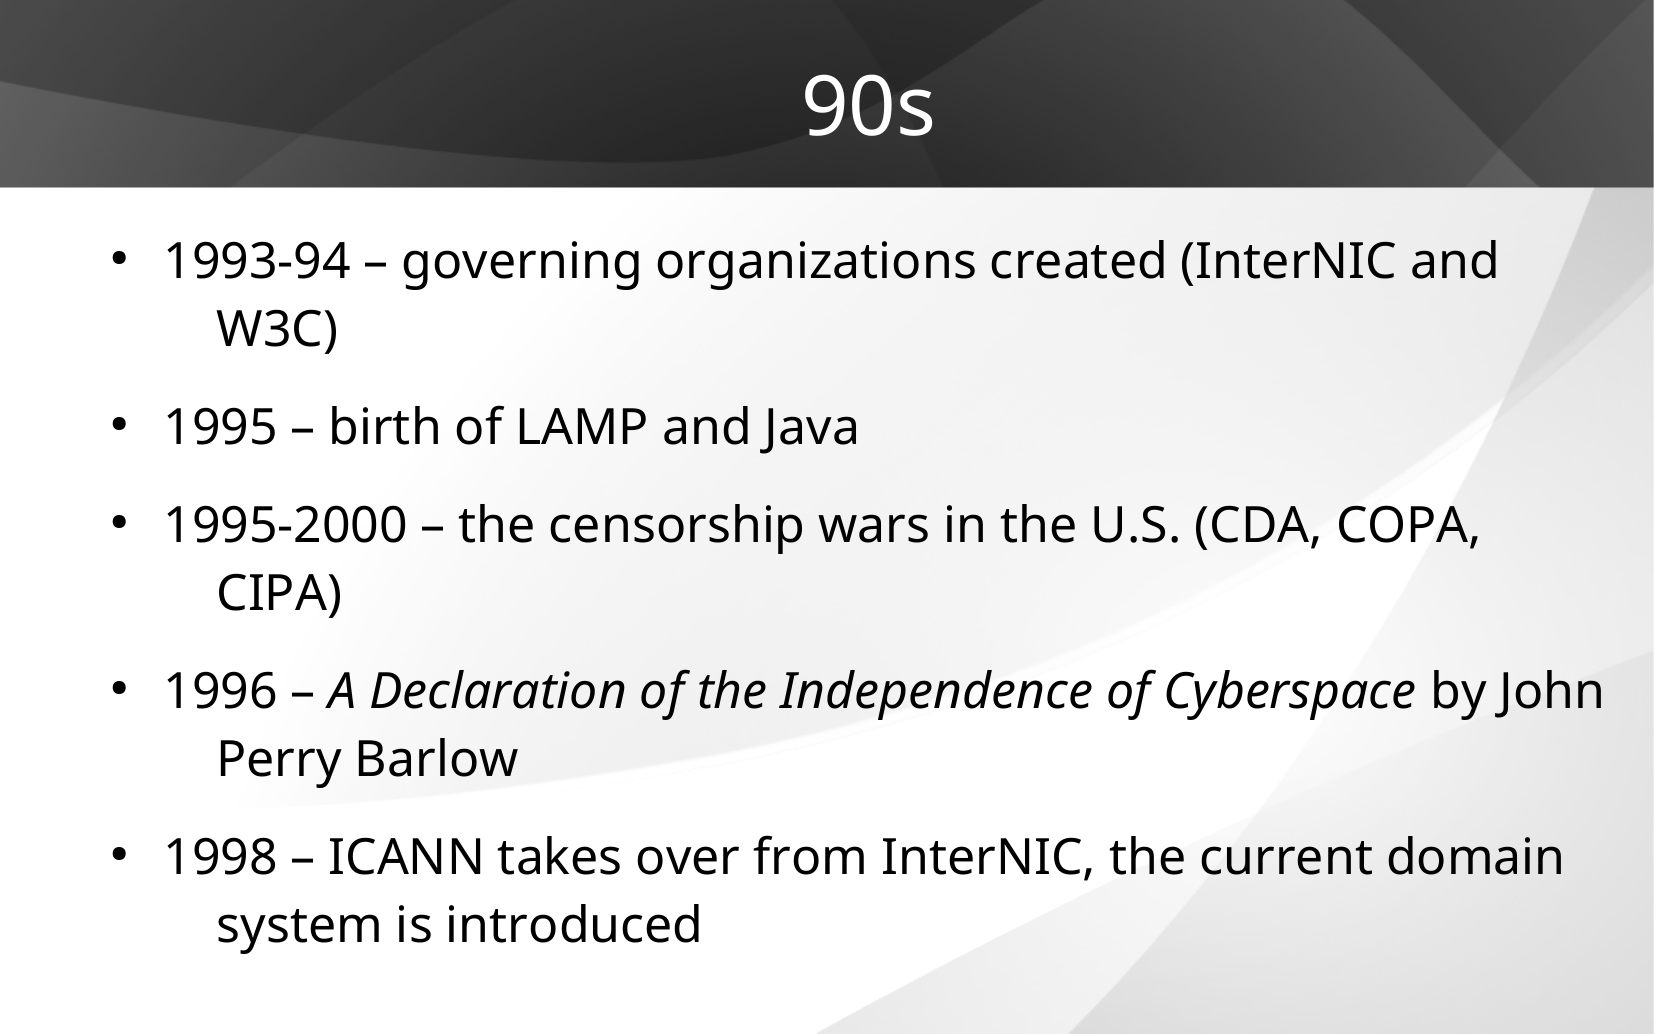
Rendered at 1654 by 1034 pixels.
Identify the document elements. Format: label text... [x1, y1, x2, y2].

list 1993-94 – governing organizations created (InterNIC and W3C) 1995 – birth of LAMP and Java 1995-2000 – the censorship wars in the U.S. (CDA, COPA, CIPA) 1996 – A Declaration of the Independence of Cyberspace by John Perry Barlow 1998 – ICANN takes over from InterNIC, the current domain system is introduced [75, 225, 1613, 1013]
picture [0, 0, 1654, 1034]
title 90s [124, 0, 1613, 208]
